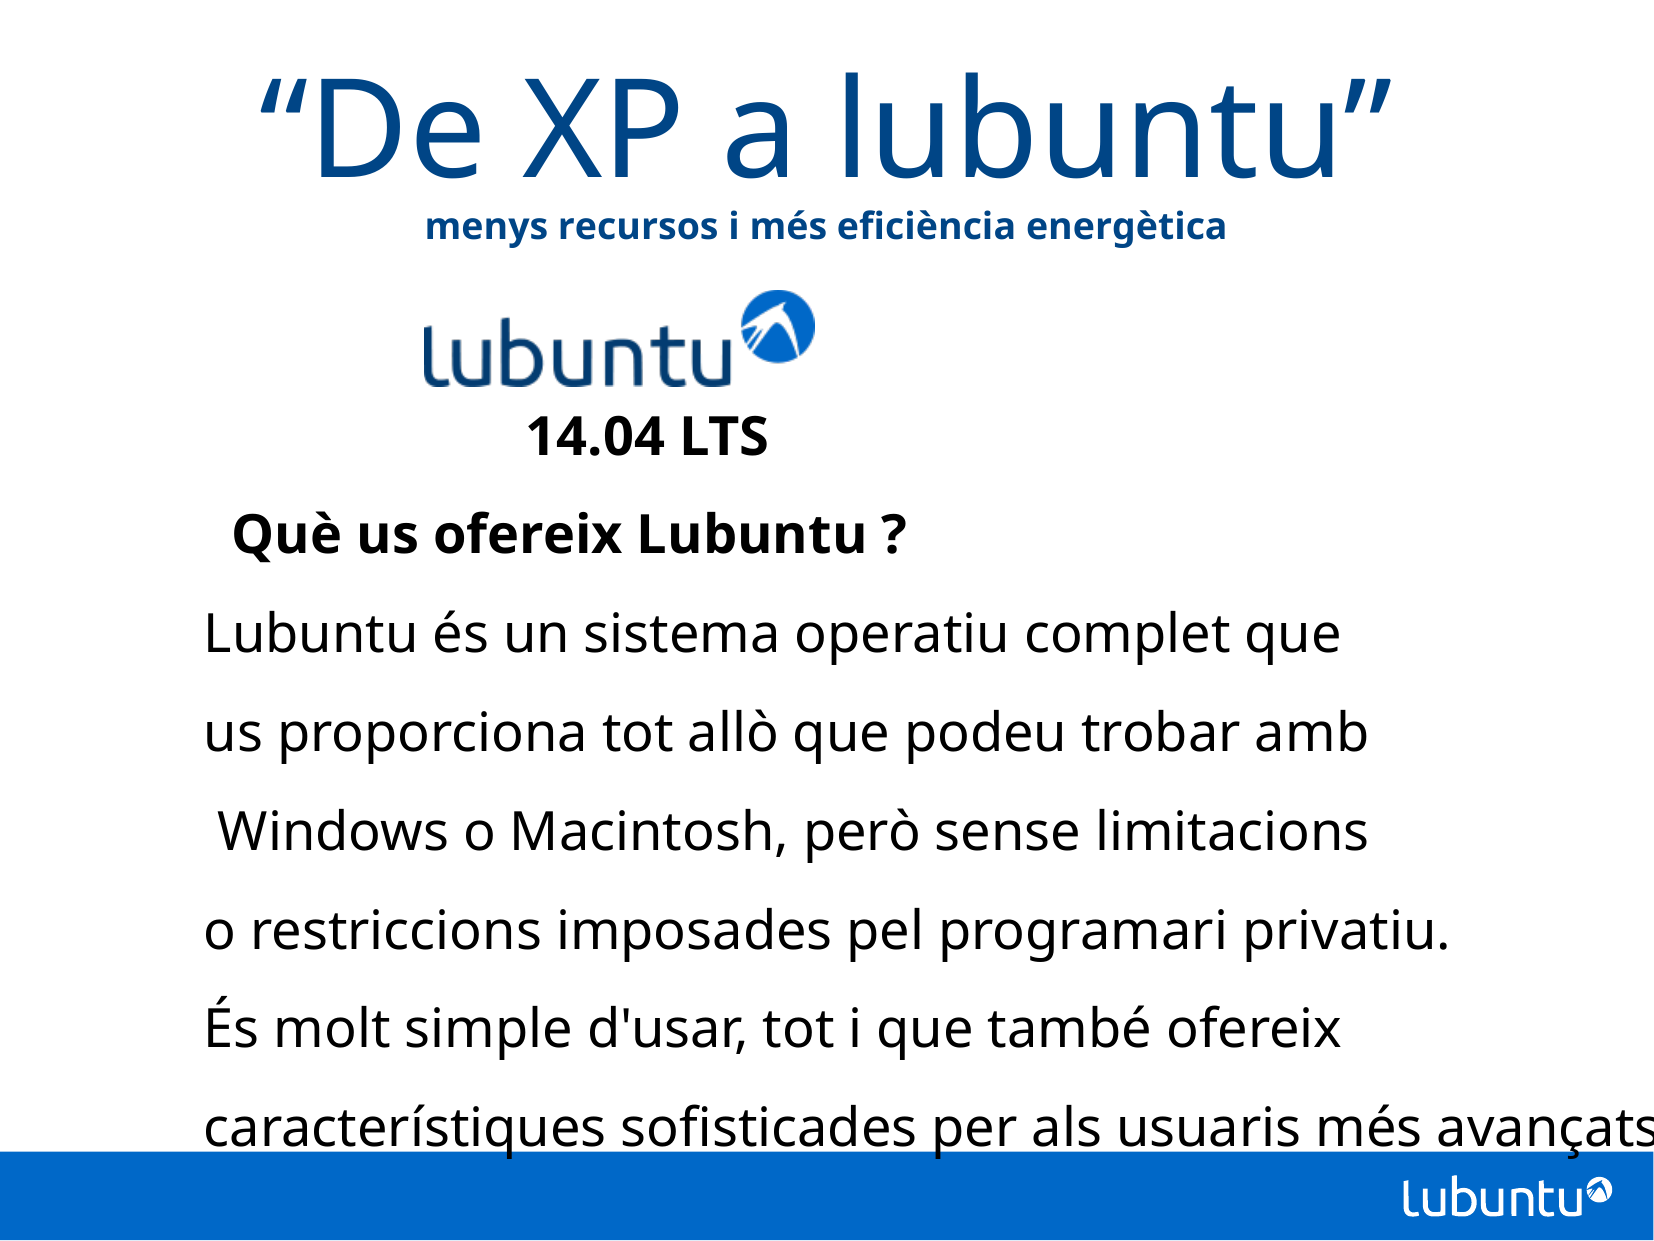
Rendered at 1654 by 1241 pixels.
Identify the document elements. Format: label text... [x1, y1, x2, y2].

title “De XP a lubuntu” menys recursos i més eficiència energètica [82, 41, 1571, 265]
picture [424, 290, 815, 387]
text_box 14.04 LTS Què us ofereix Lubuntu ? Lubuntu és un sistema operatiu complet que us proporciona tot allò que podeu trobar amb Windows o Macintosh, però sense limitacions o restriccions imposades pel programari privatiu. És molt simple d'usar, tot i que també ofereix característiques sofisticades per als usuaris més avançats. [188, 389, 1654, 1241]
